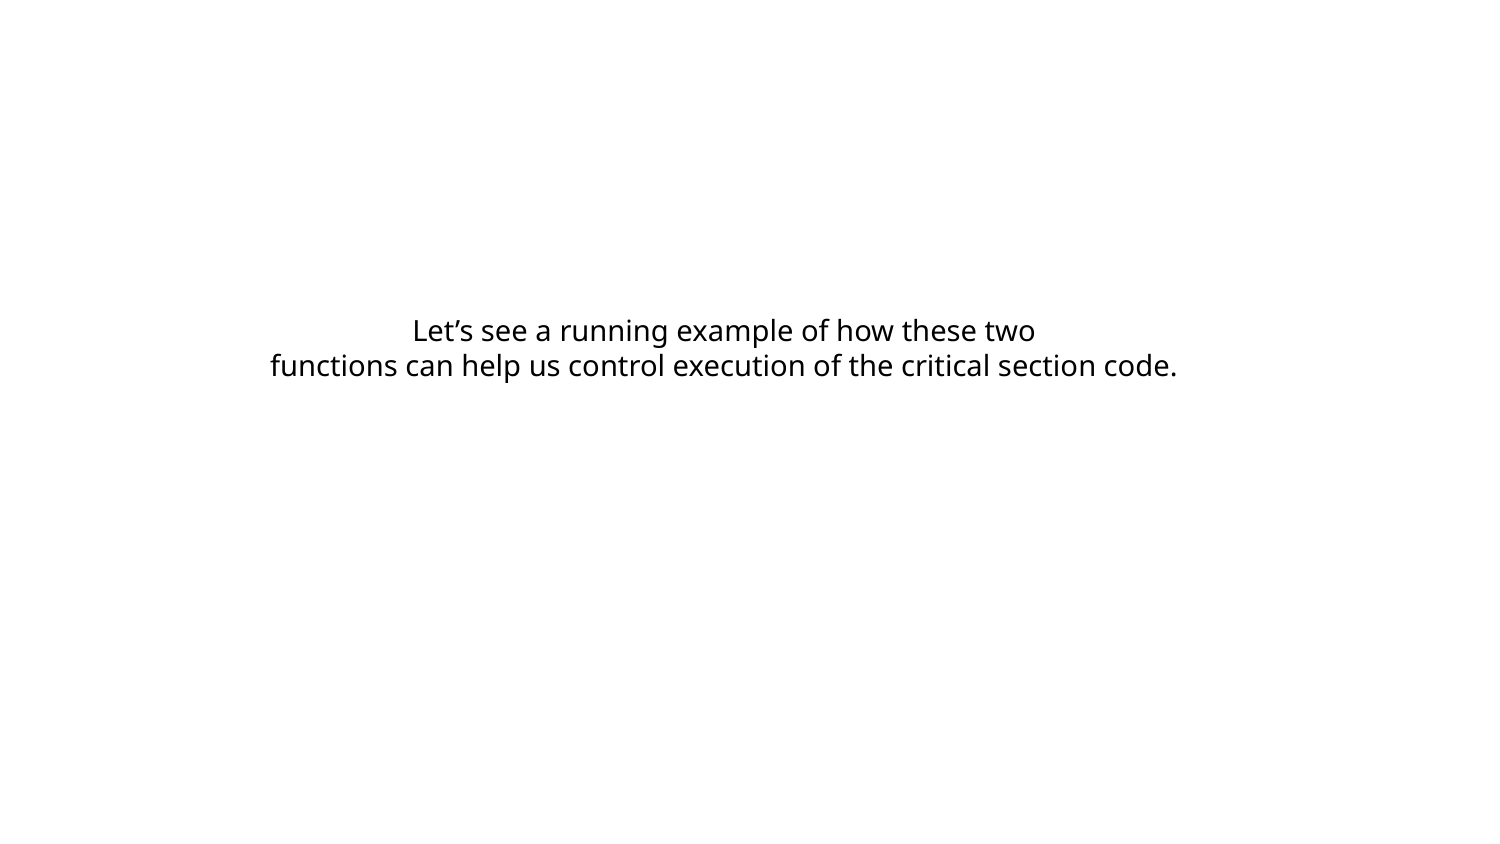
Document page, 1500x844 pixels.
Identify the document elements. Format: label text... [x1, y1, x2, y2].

text_box Let’s see a running example of how these two functions can help us control execution of the critical section code. [0, 196, 1449, 498]
